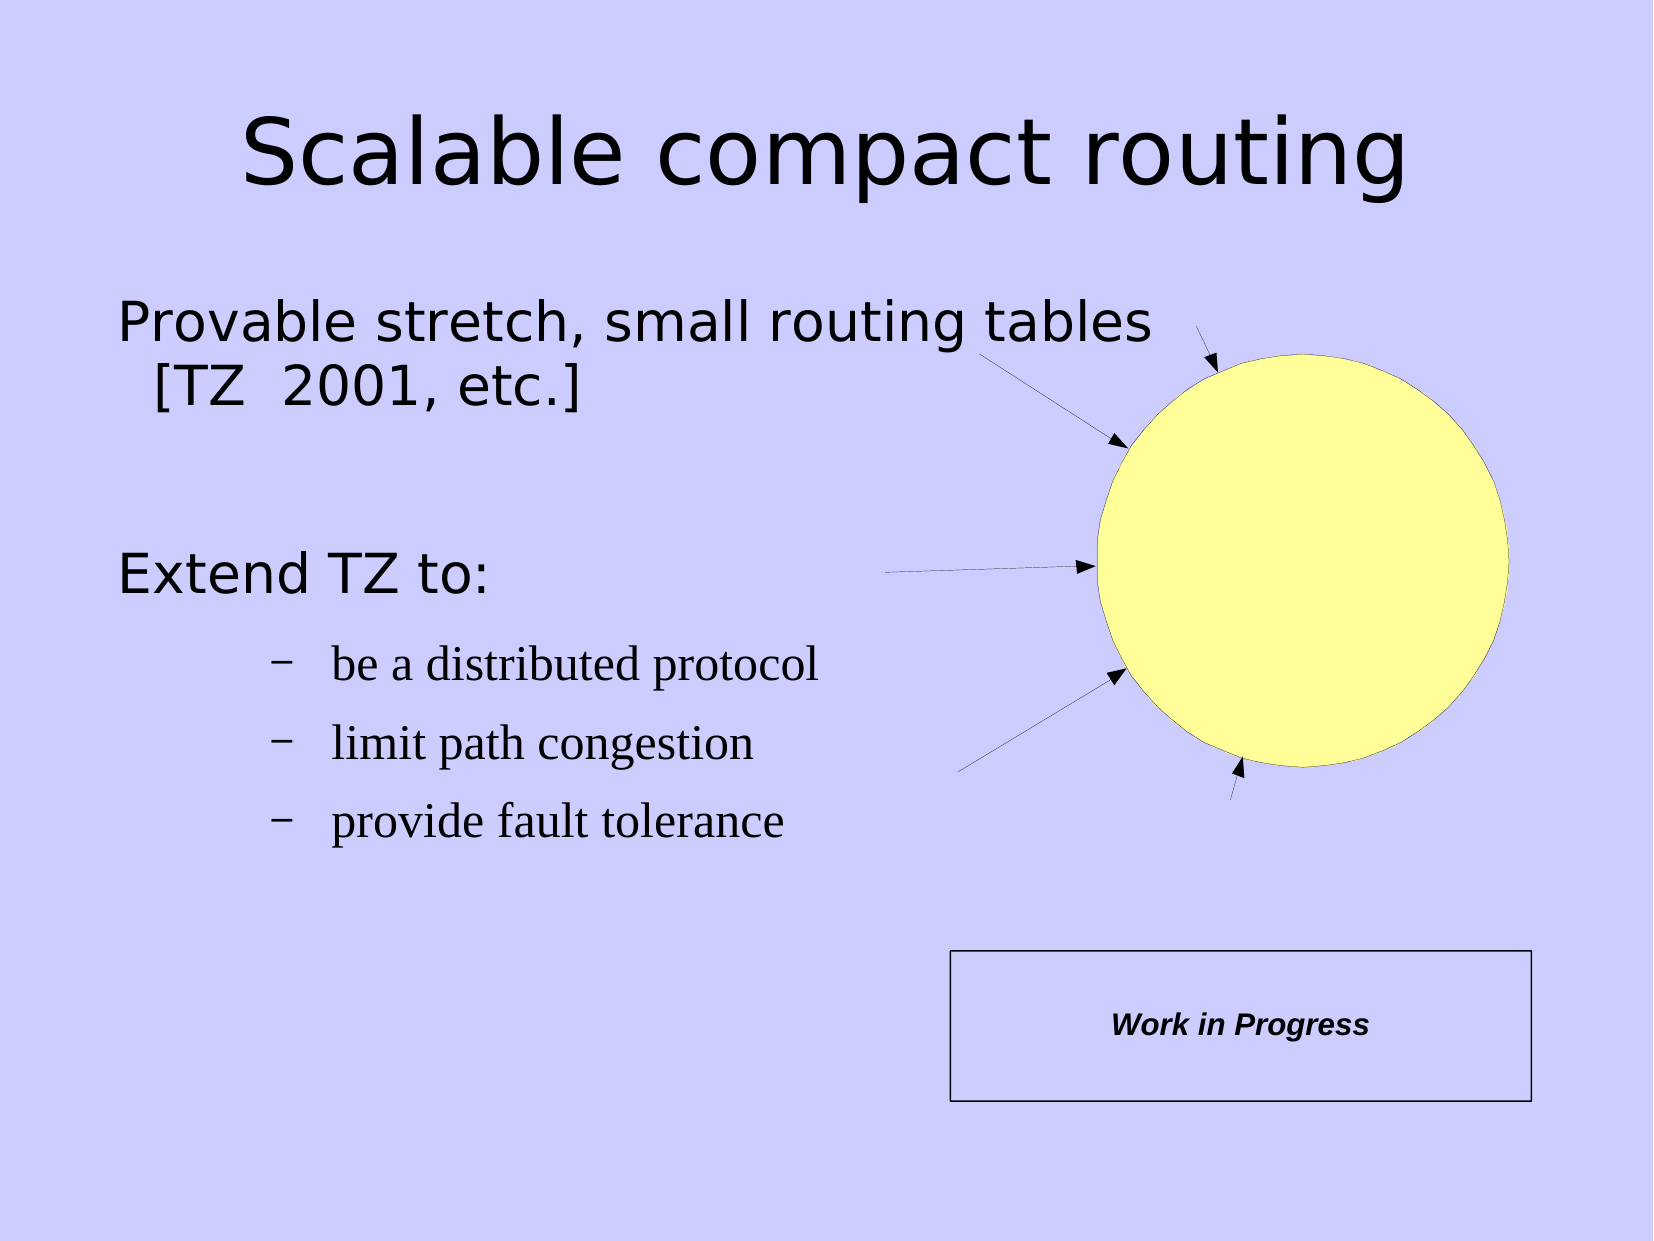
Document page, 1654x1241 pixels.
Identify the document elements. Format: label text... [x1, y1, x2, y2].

text_box Work in Progress [950, 1095, 1532, 1102]
title Scalable compact routing [82, 41, 1571, 265]
list Provable stretch, small routing tables [TZ 2001, etc.] Extend TZ to: be a distributed protocol limit path congestion provide fault tolerance [82, 290, 1571, 1095]
